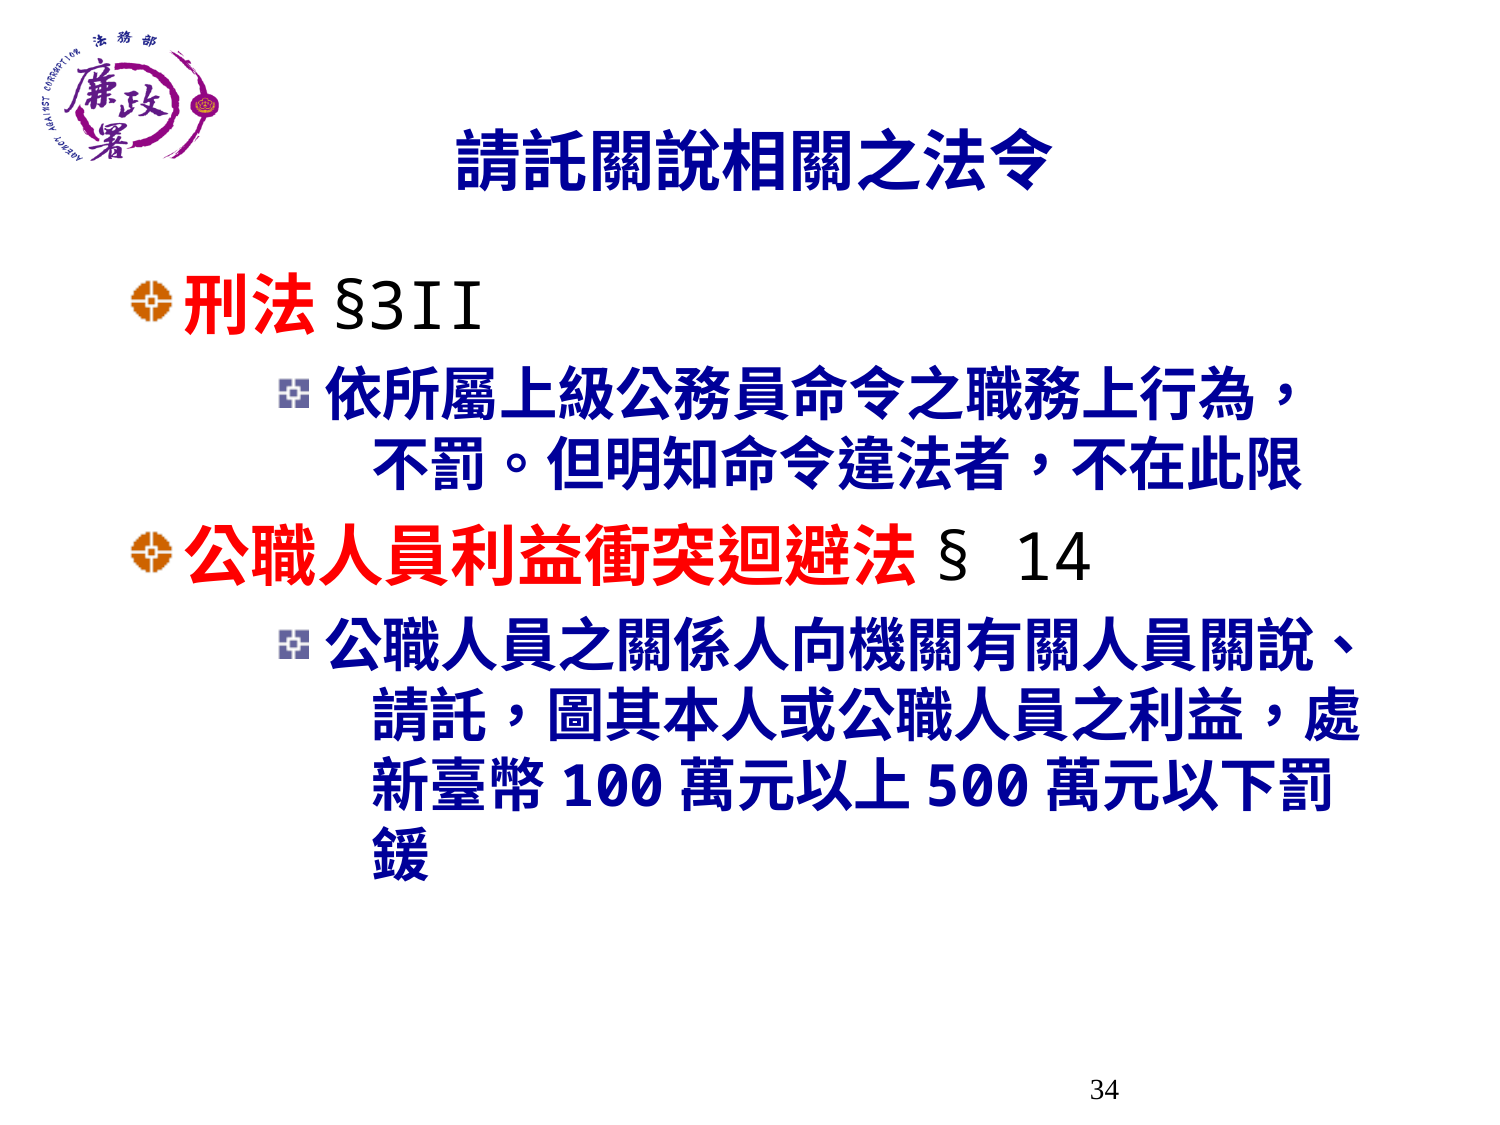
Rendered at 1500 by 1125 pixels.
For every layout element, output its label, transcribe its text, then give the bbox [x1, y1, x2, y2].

list 刑法§3II 依所屬上級公務員命令之職務上行為，不罰。但明知命令違法者，不在此限 公職人員利益衝突迴避法§ 14 公職人員之關係人向機關有關人員關說、請託，圖其本人或公職人員之利益，處新臺幣100萬元以上500萬元以下罰鍰 [112, 255, 1388, 1028]
text_box [1074, 1037, 1388, 1113]
title 請託關說相關之法令 [183, 31, 1328, 158]
